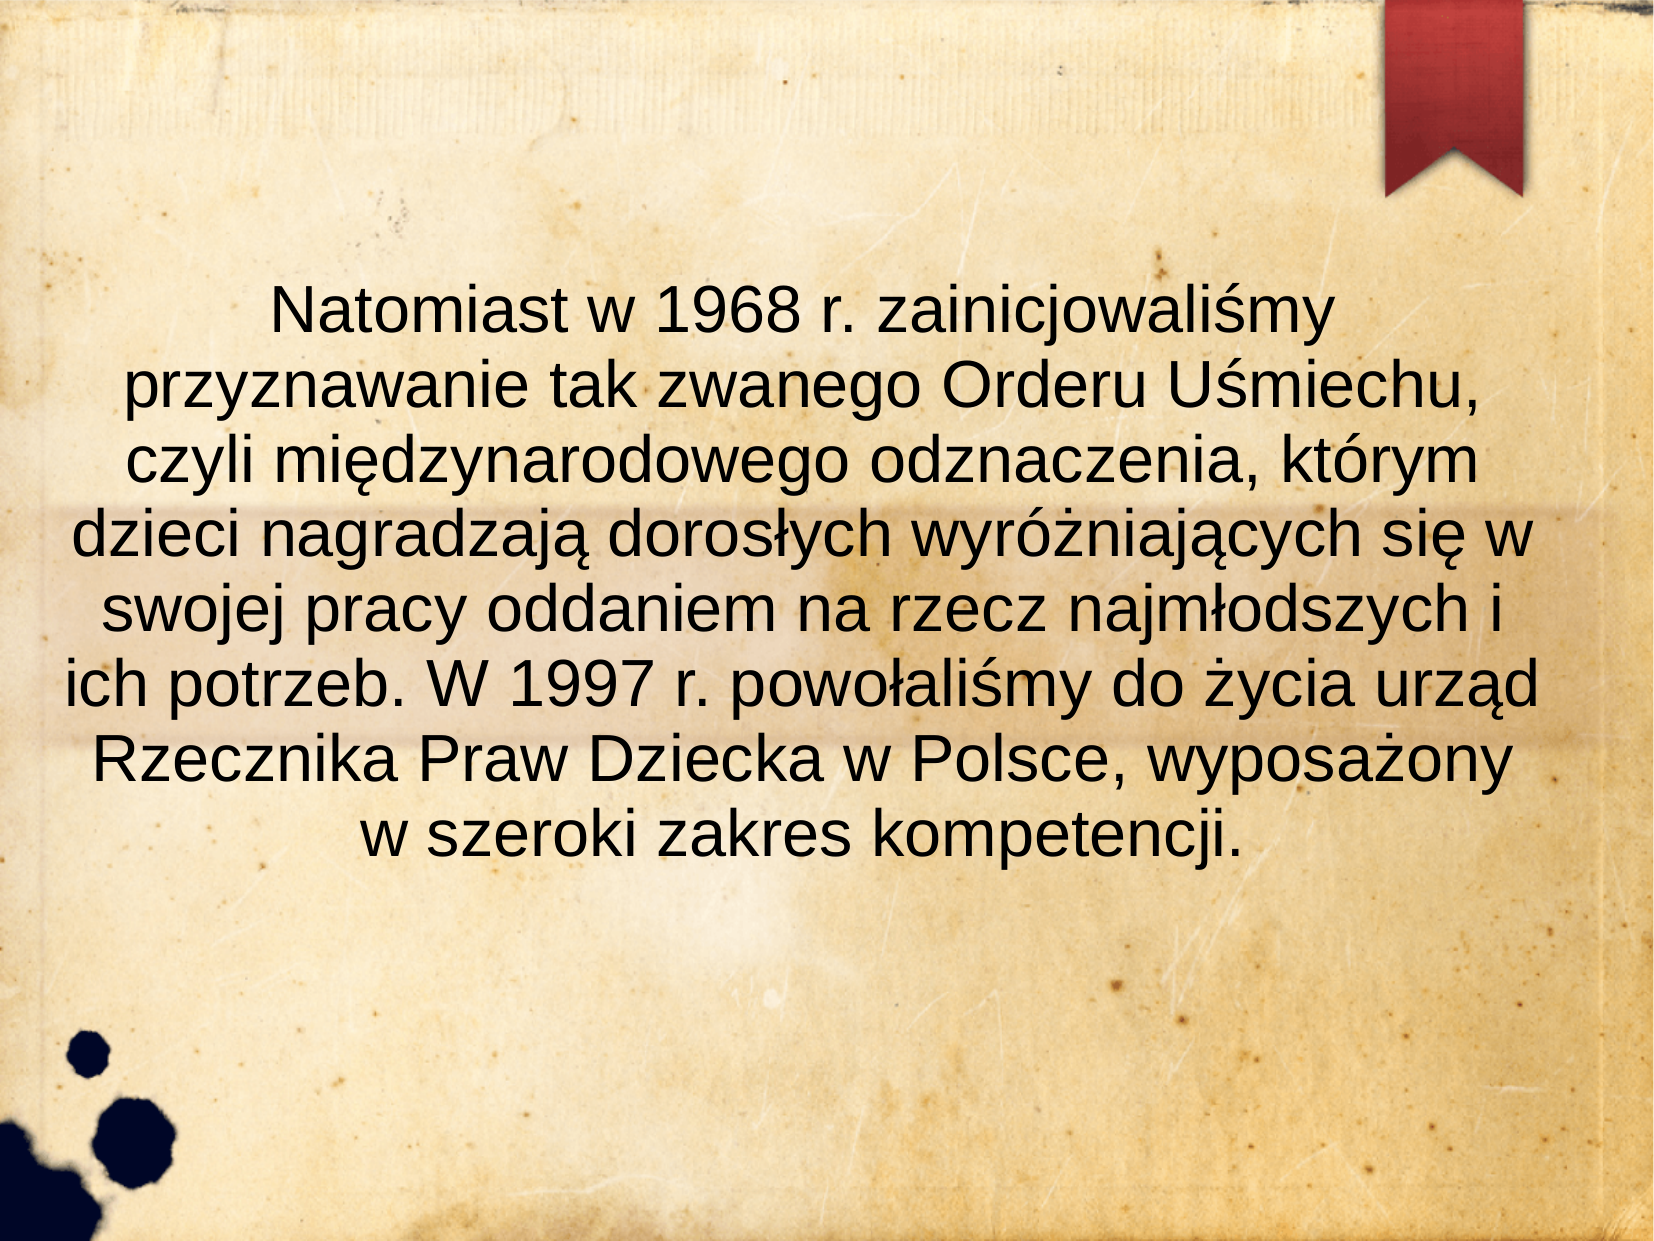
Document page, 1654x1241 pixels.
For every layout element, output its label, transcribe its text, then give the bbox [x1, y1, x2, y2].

subtitle Natomiast w 1968 r. zainicjowaliśmy przyznawanie tak zwanego Orderu Uśmiechu, czyli międzynarodowego odznaczenia, którym dzieci nagradzają dorosłych wyróżniających się w swojej pracy oddaniem na rzecz najmłodszych i ich potrzeb. W 1997 r. powołaliśmy do życia urząd Rzecznika Praw Dziecka w Polsce, wyposażony w szeroki zakres kompetencji. [59, 91, 1548, 1052]
picture [0, 0, 1654, 1241]
